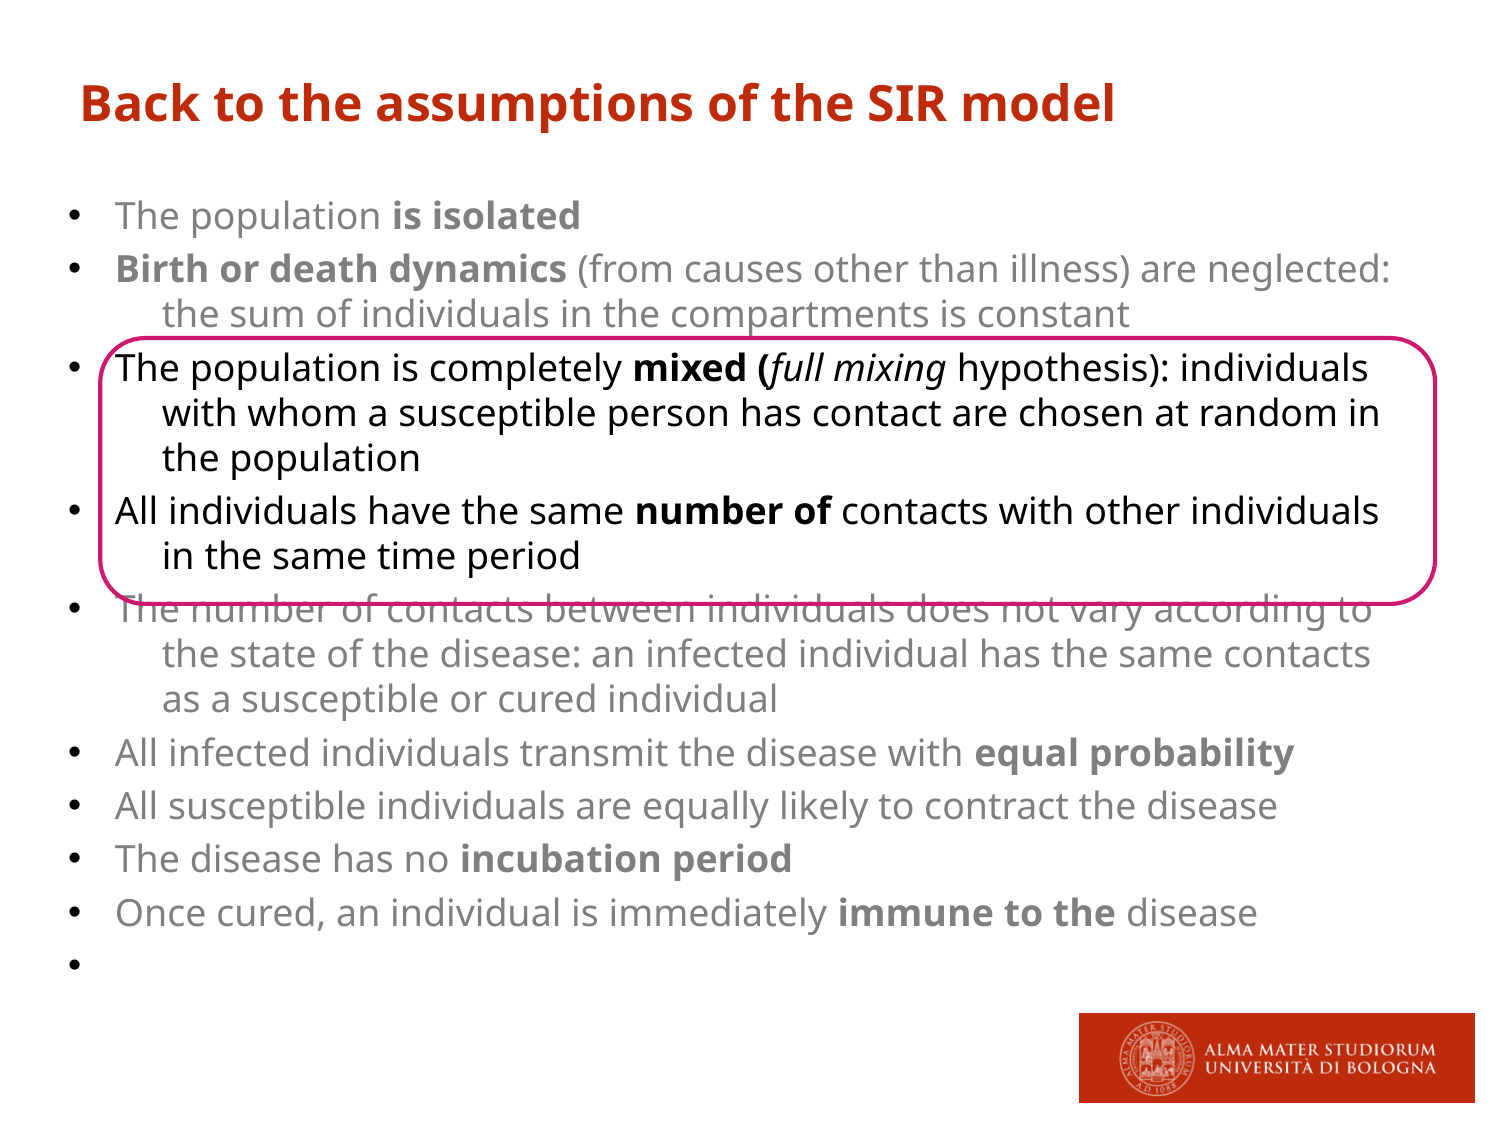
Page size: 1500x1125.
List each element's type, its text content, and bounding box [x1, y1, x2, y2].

text_box The population is isolated Birth or death dynamics (from causes other than illness) are neglected: the sum of individuals in the compartments is constant The population is completely mixed (full mixing hypothesis): individuals with whom a susceptible person has contact are chosen at random in the population All individuals have the same number of contacts with other individuals in the same time period The number of contacts between individuals does not vary according to the state of the disease: an infected individual has the same contacts as a susceptible or cured individual All infected individuals transmit the disease with equal probability All susceptible individuals are equally likely to contract the disease The disease has no incubation period Once cured, an individual is immediately immune to the disease [103, 341, 1433, 601]
text_box The population is isolated Birth or death dynamics (from causes other than illness) are neglected: the sum of individuals in the compartments is constant The population is completely mixed (full mixing hypothesis): individuals with whom a susceptible person has contact are chosen at random in the population All individuals have the same number of contacts with other individuals in the same time period The number of contacts between individuals does not vary according to the state of the disease: an infected individual has the same contacts as a susceptible or cured individual All infected individuals transmit the disease with equal probability All susceptible individuals are equally likely to contract the disease The disease has no incubation period Once cured, an individual is immediately immune to the disease [53, 184, 1436, 1000]
list Back to the assumptions of the SIR model [64, 78, 1447, 185]
